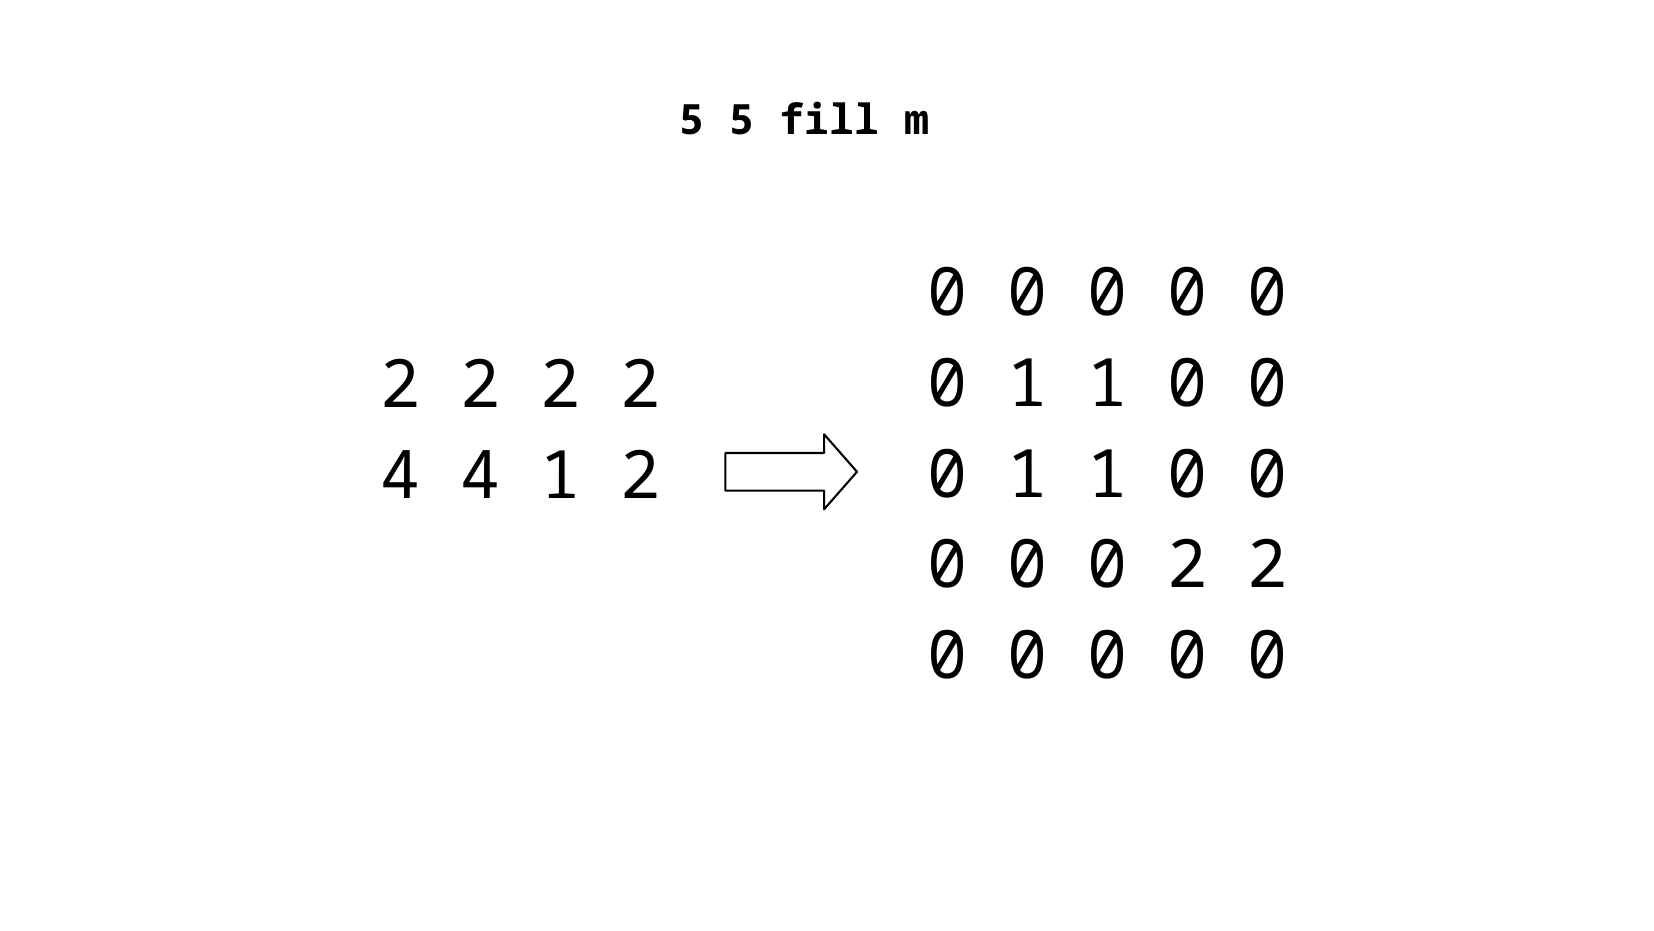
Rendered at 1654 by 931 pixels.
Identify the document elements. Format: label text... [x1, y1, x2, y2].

text_box 2 2 2 2 4 4 1 2 [366, 350, 691, 595]
text_box 0 0 0 0 0 0 1 1 0 0 0 1 1 0 0 0 0 0 2 2 0 0 0 0 0 [912, 273, 1326, 670]
text_box 5 5 fill m [664, 0, 990, 237]
